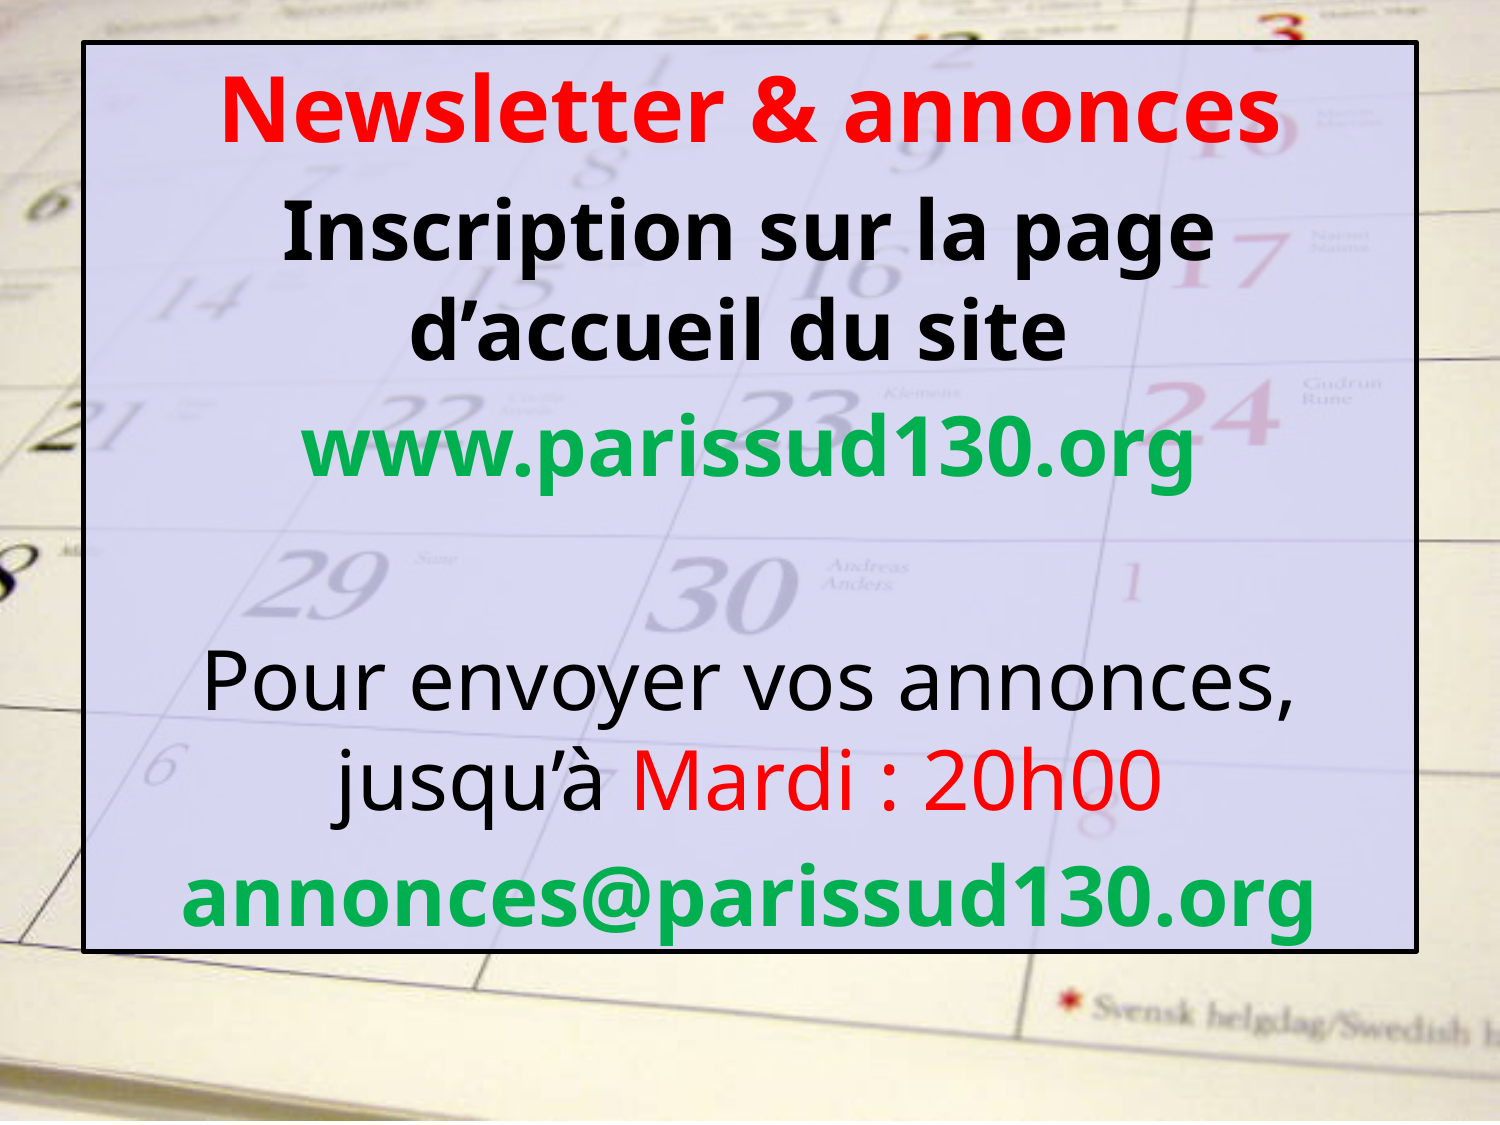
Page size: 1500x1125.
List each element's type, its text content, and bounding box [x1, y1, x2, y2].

text_box Newsletter & annonces Inscription sur la page d’accueil du site www.parissud130.org Pour envoyer vos annonces, jusqu’à Mardi : 20h00 annonces@parissud130.org [83, 42, 1417, 952]
picture [0, 0, 1500, 1122]
